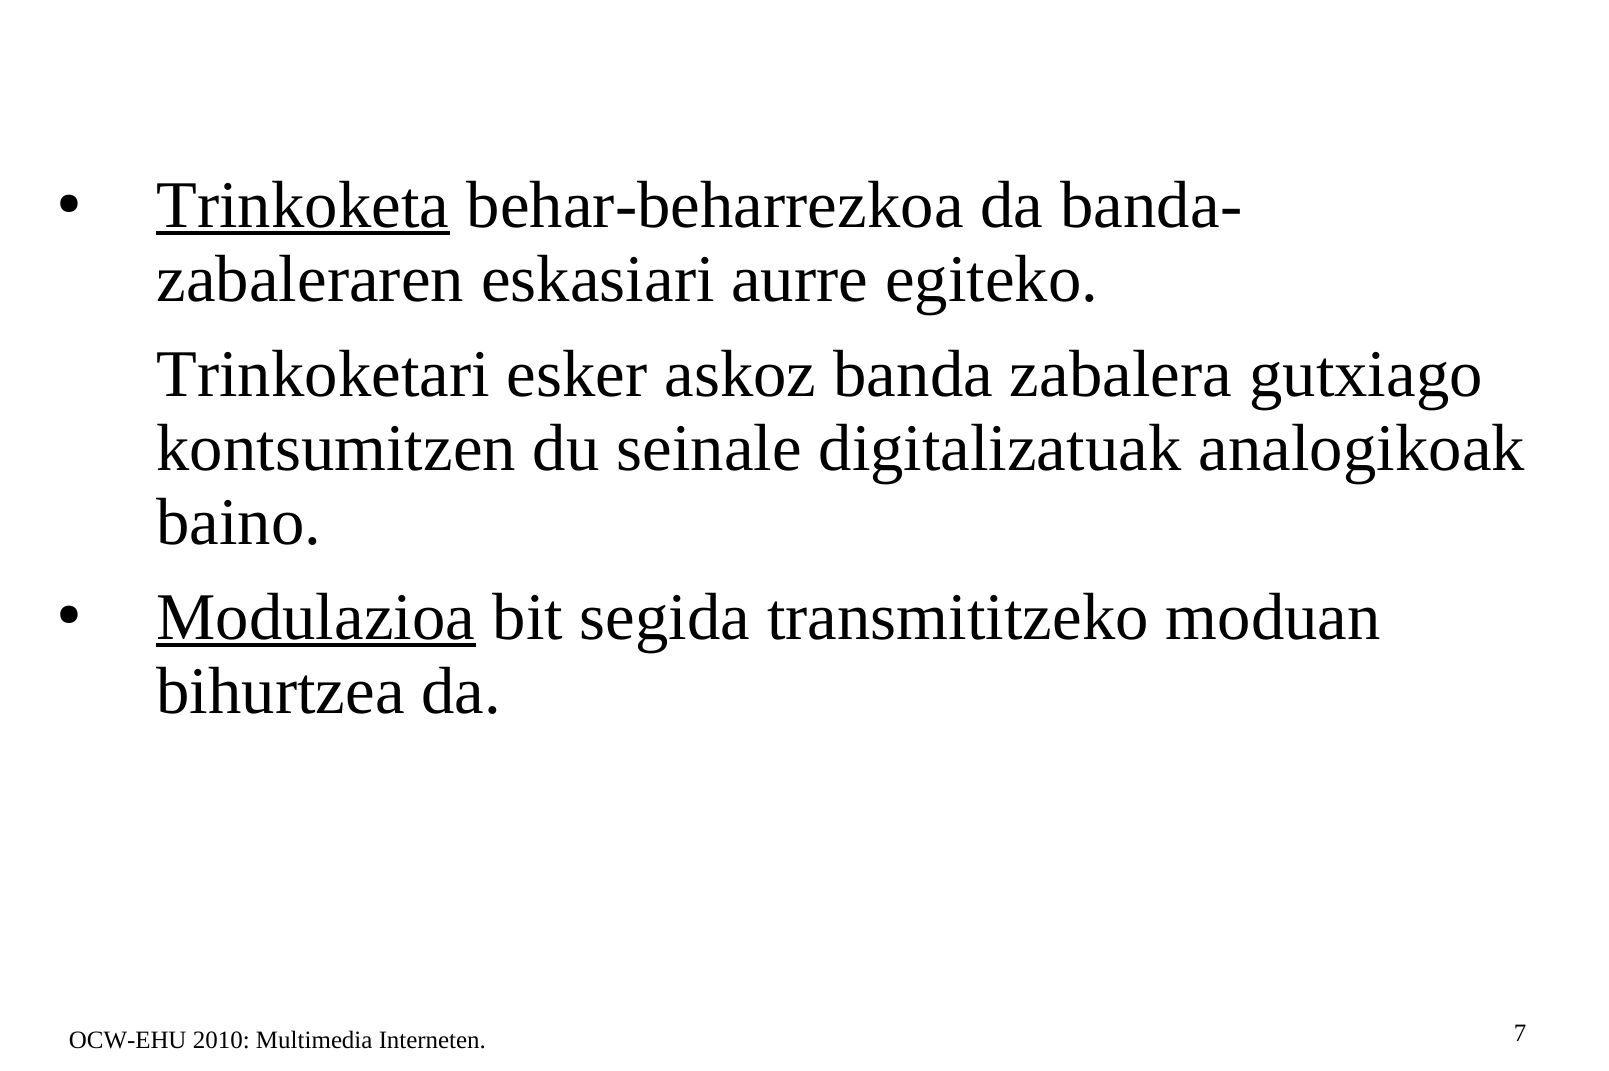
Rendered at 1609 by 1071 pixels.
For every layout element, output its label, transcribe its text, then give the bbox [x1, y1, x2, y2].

list Trinkoketa behar-beharrezkoa da banda-zabaleraren eskasiari aurre egiteko. Trinkoketari esker askoz banda zabalera gutxiago kontsumitzen du seinale digitalizatuak analogikoak baino. Modulazioa bit segida transmititzeko moduan bihurtzea da. [41, 160, 1555, 999]
